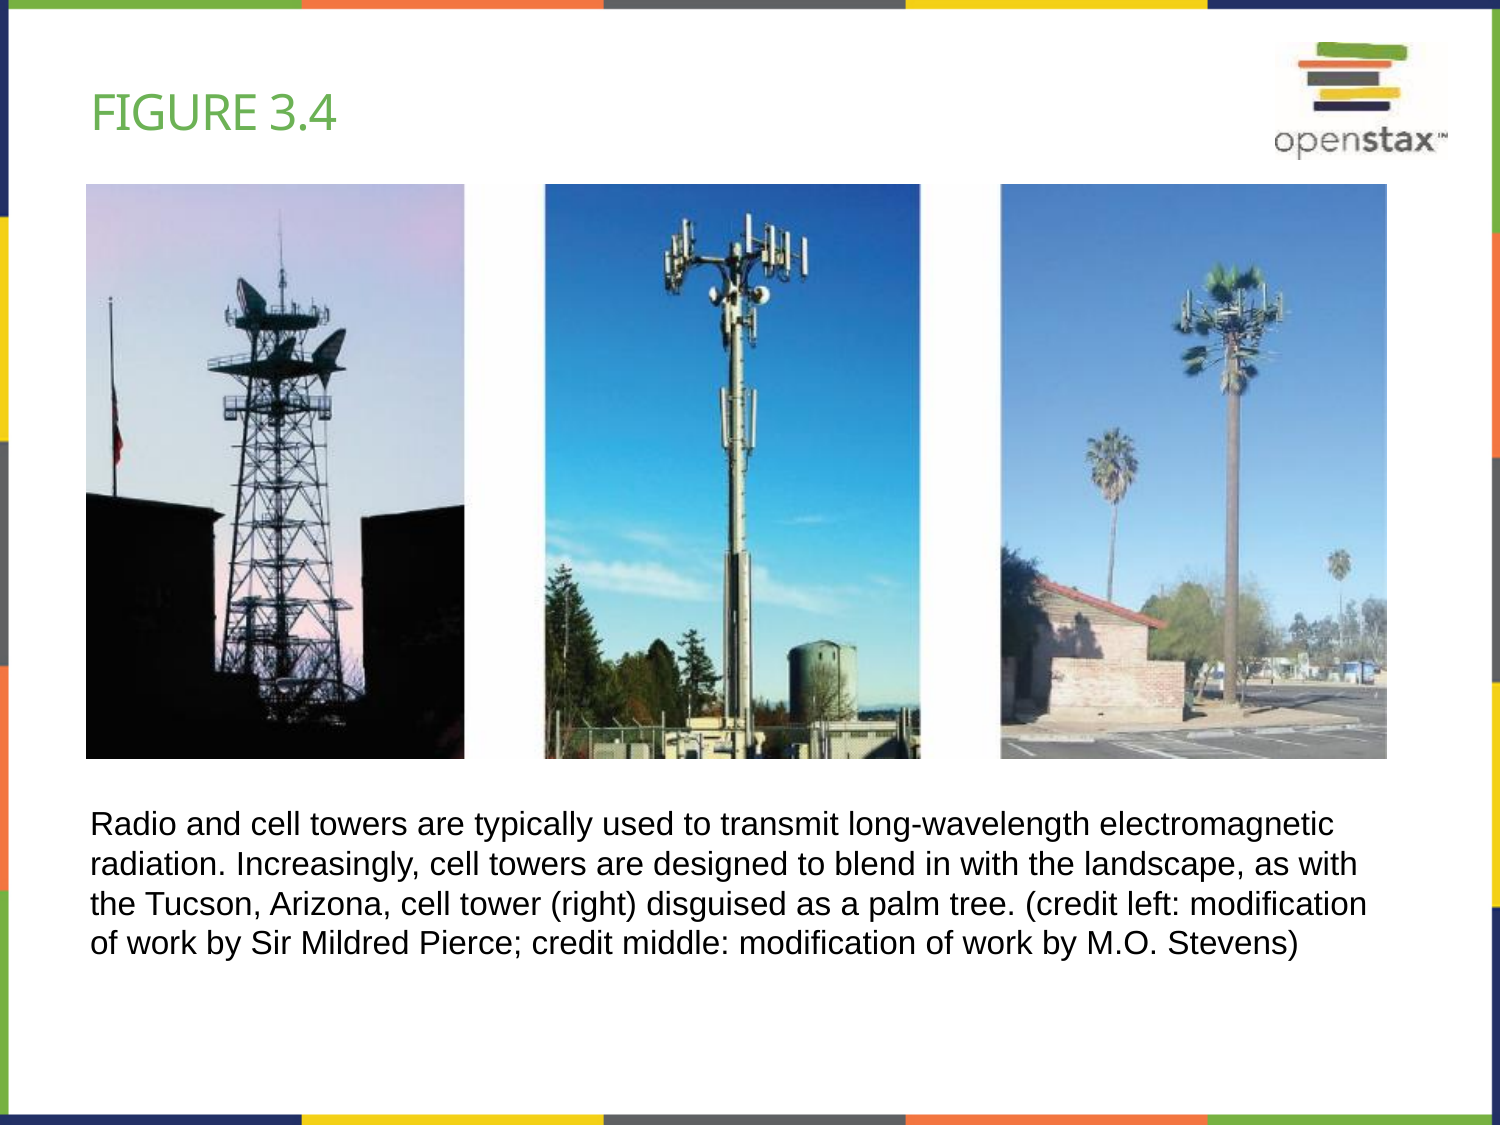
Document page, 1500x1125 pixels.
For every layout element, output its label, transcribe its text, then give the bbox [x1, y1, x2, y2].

picture [0, 0, 1500, 1125]
title Figure 3.4 [75, 39, 1398, 148]
list Radio and cell towers are typically used to transmit long-wavelength electromagnetic radiation. Increasingly, cell towers are designed to blend in with the landscape, as with the Tucson, Arizona, cell tower (right) disguised as a palm tree. (credit left: modification of work by Sir Mildred Pierce; credit middle: modification of work by M.O. Stevens) [75, 794, 1398, 986]
